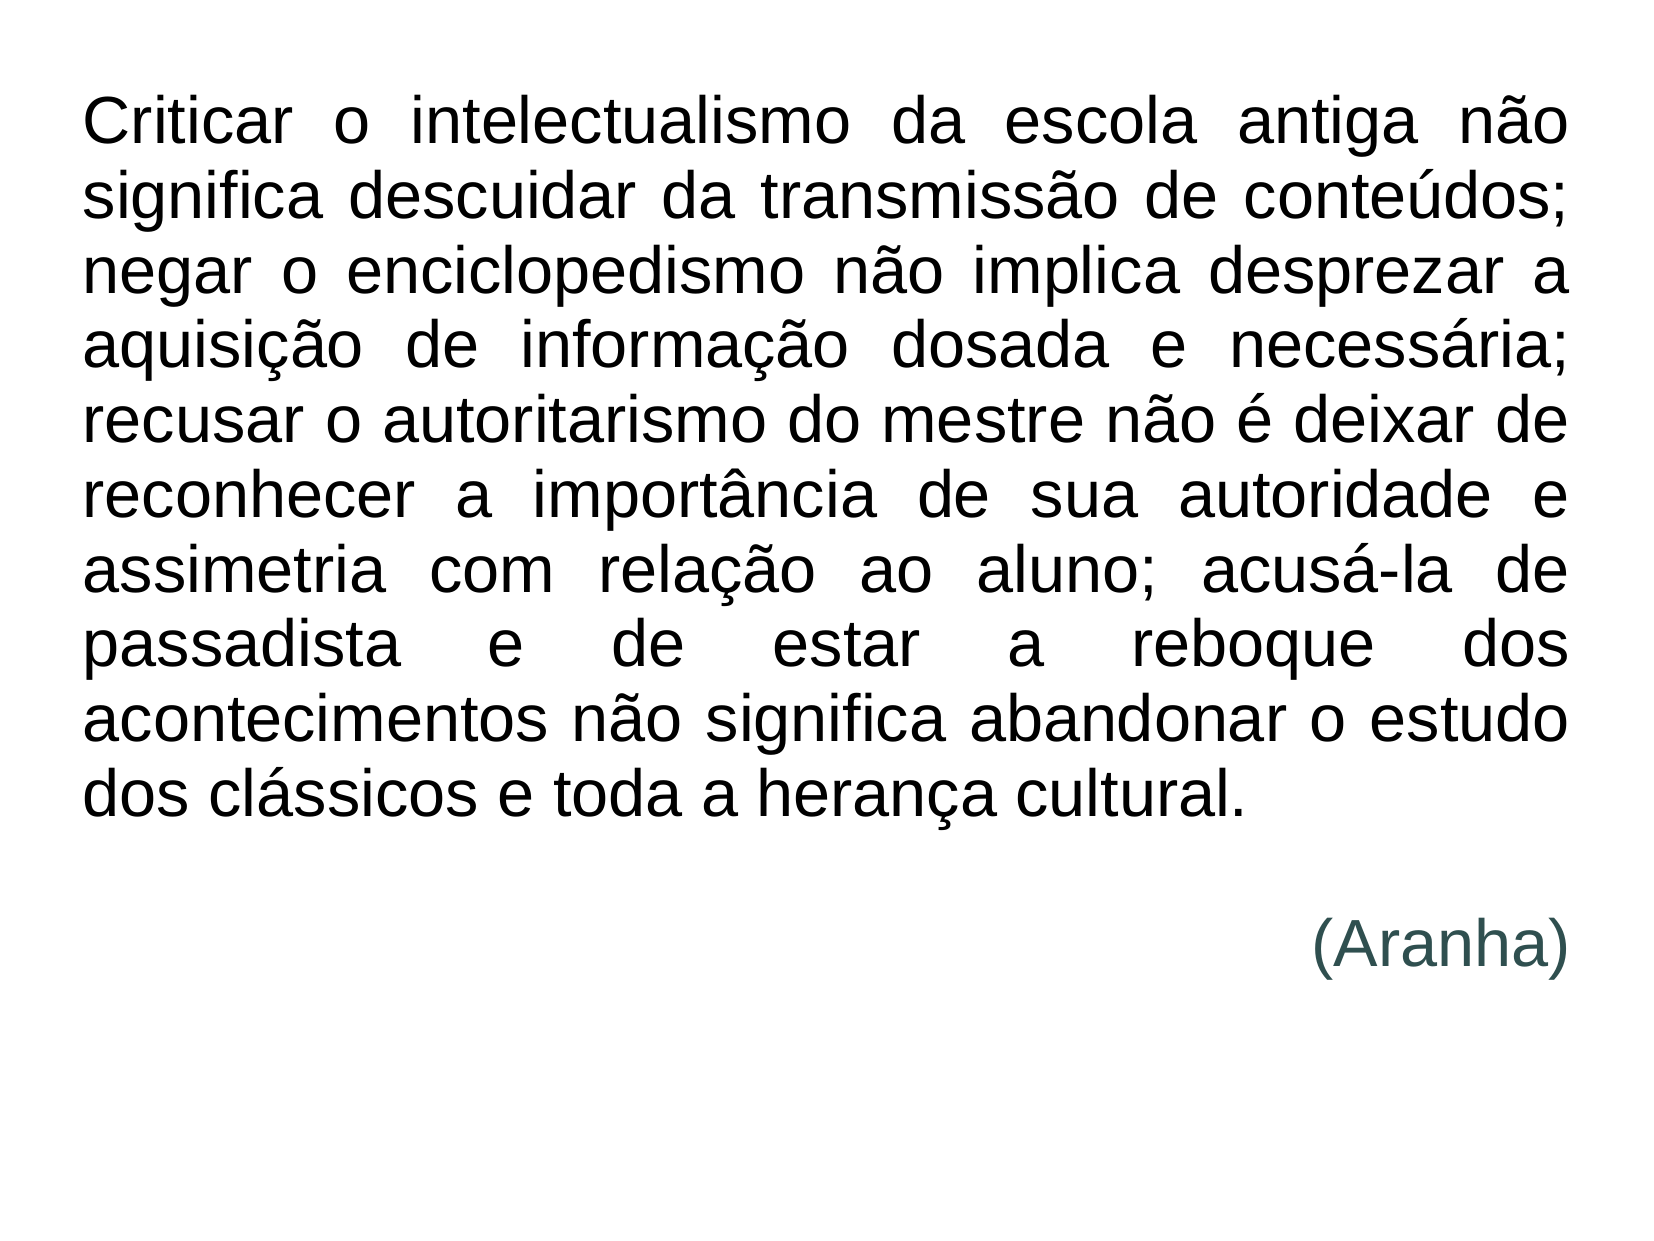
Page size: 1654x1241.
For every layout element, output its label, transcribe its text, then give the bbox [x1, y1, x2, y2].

subtitle Criticar o intelectualismo da escola antiga não significa descuidar da transmissão de conteúdos; negar o enciclopedismo não implica desprezar a aquisição de informação dosada e necessária; recusar o autoritarismo do mestre não é deixar de reconhecer a importância de sua autoridade e assimetria com relação ao aluno; acusá-la de passadista e de estar a reboque dos acontecimentos não significa abandonar o estudo dos clássicos e toda a herança cultural. (Aranha) [82, 83, 1571, 981]
